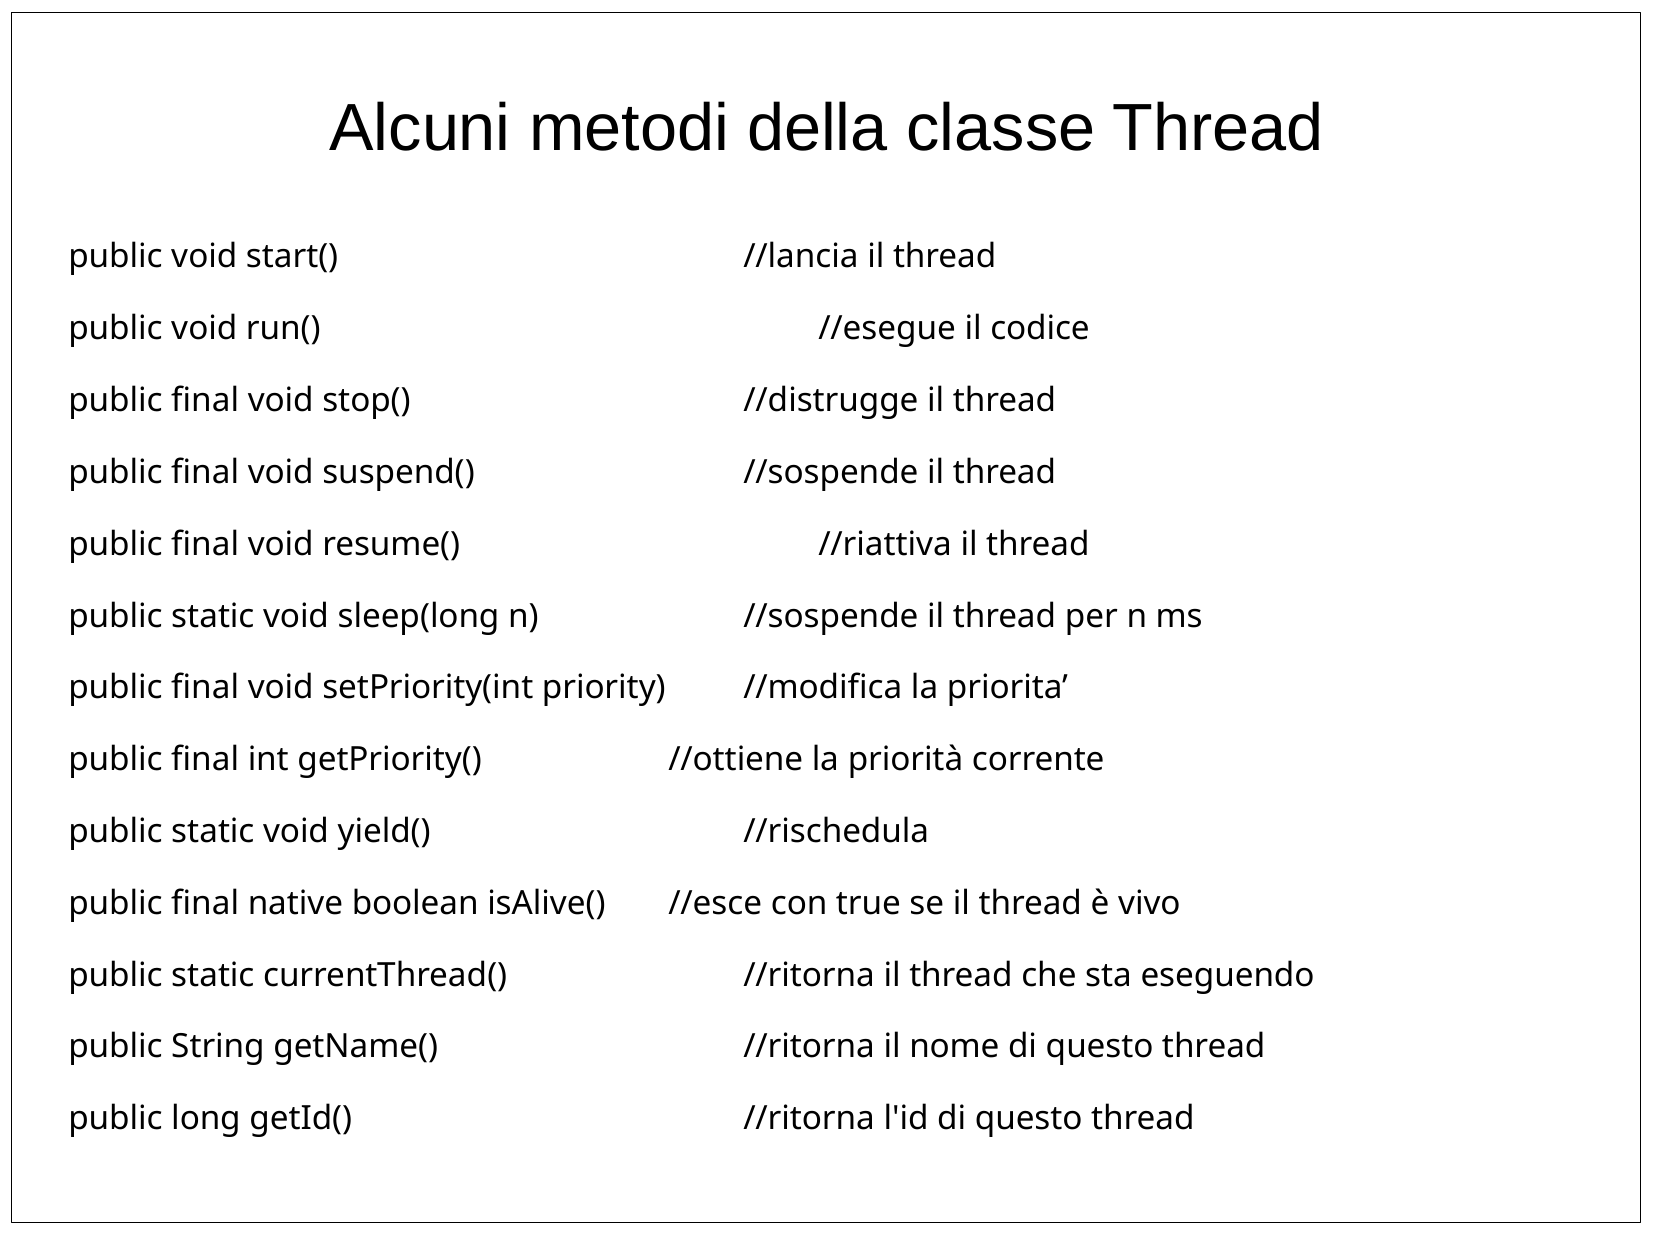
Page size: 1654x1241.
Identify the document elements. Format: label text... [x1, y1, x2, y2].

text_box Alcuni metodi della classe Thread [82, 19, 1571, 227]
text_box public void start() //lancia il thread public void run() //esegue il codice public final void stop() //distrugge il thread public final void suspend() //sospende il thread public final void resume() //riattiva il thread public static void sleep(long n) //sospende il thread per n ms public final void setPriority(int priority) //modifica la priorita’ public final int getPriority() //ottiene la priorità corrente public static void yield() //rischedula public final native boolean isAlive() //esce con true se il thread è vivo public static currentThread() //ritorna il thread che sta eseguendo public String getName() //ritorna il nome di questo thread public long getId() //ritorna l'id di questo thread [53, 231, 1614, 983]
